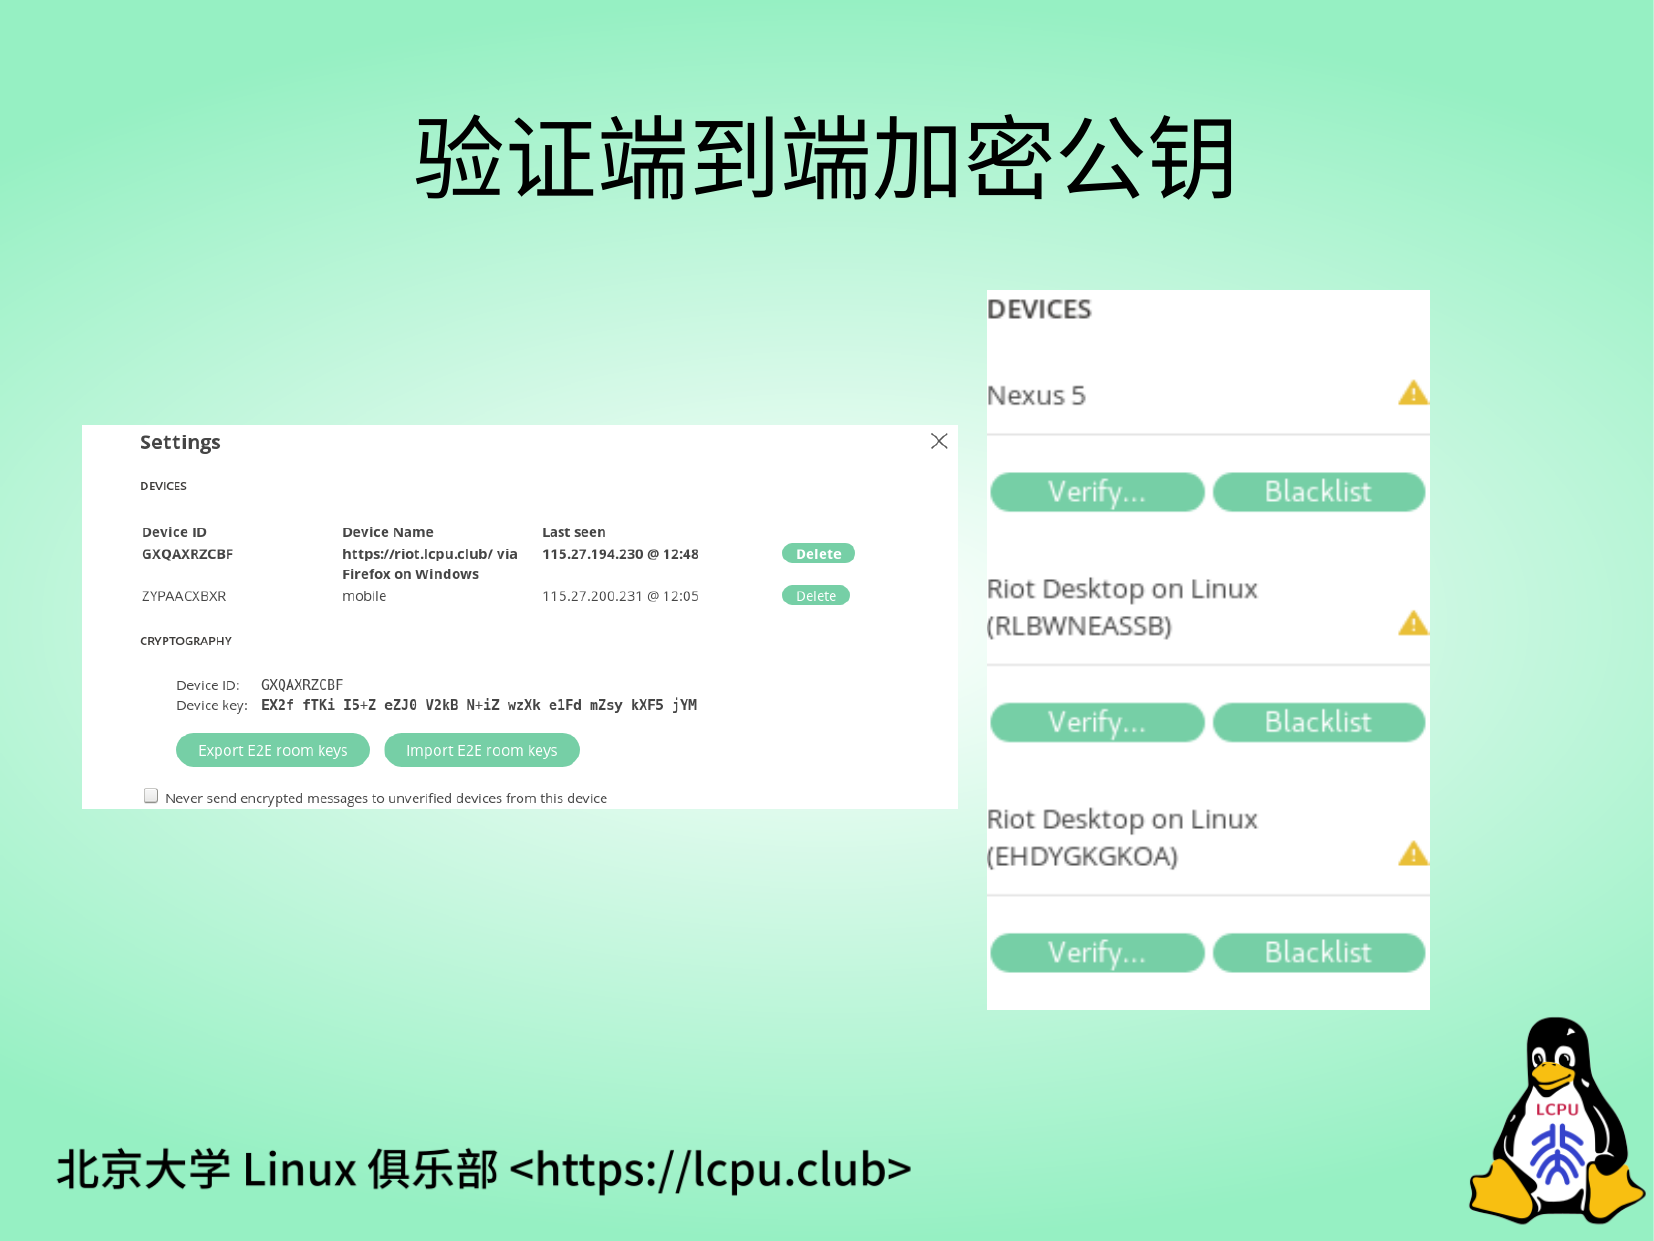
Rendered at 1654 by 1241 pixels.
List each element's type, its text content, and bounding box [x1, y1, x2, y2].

title 验证端到端加密公钥 [82, 49, 1571, 257]
picture [0, 0, 1654, 1241]
